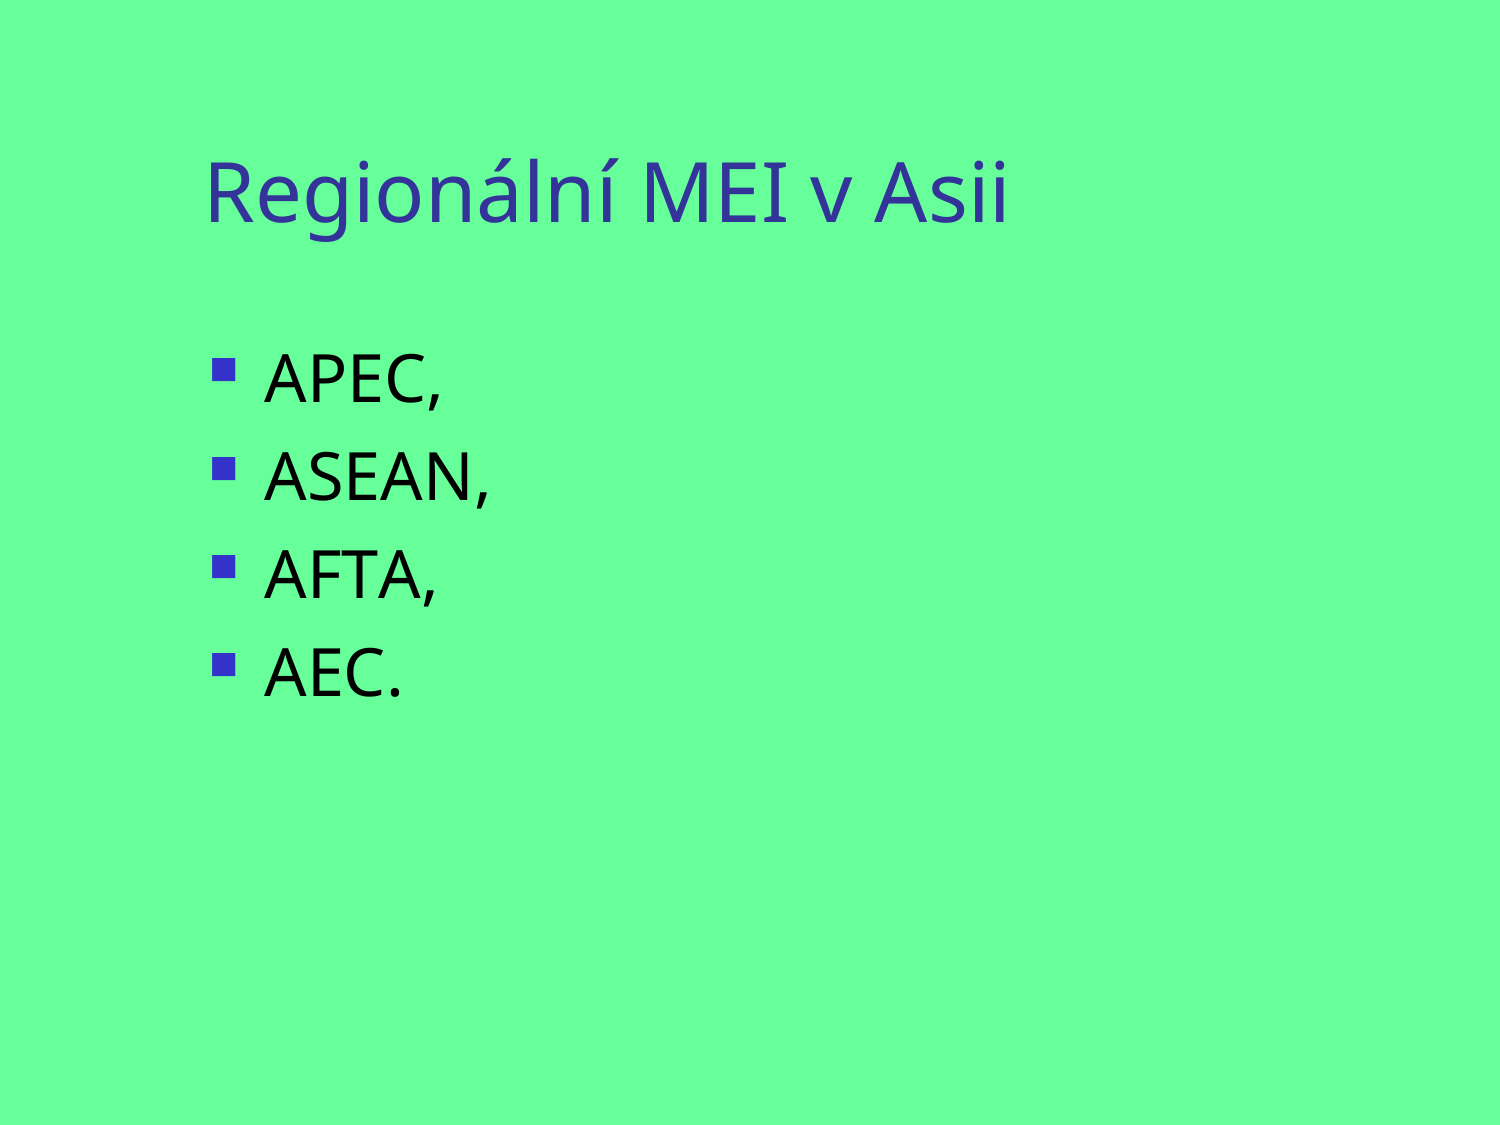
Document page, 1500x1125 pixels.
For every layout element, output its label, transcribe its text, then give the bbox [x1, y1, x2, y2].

list APEC, ASEAN, AFTA, AEC. [193, 326, 1469, 1027]
title Regionální MEI v Asii [188, 7, 1467, 248]
